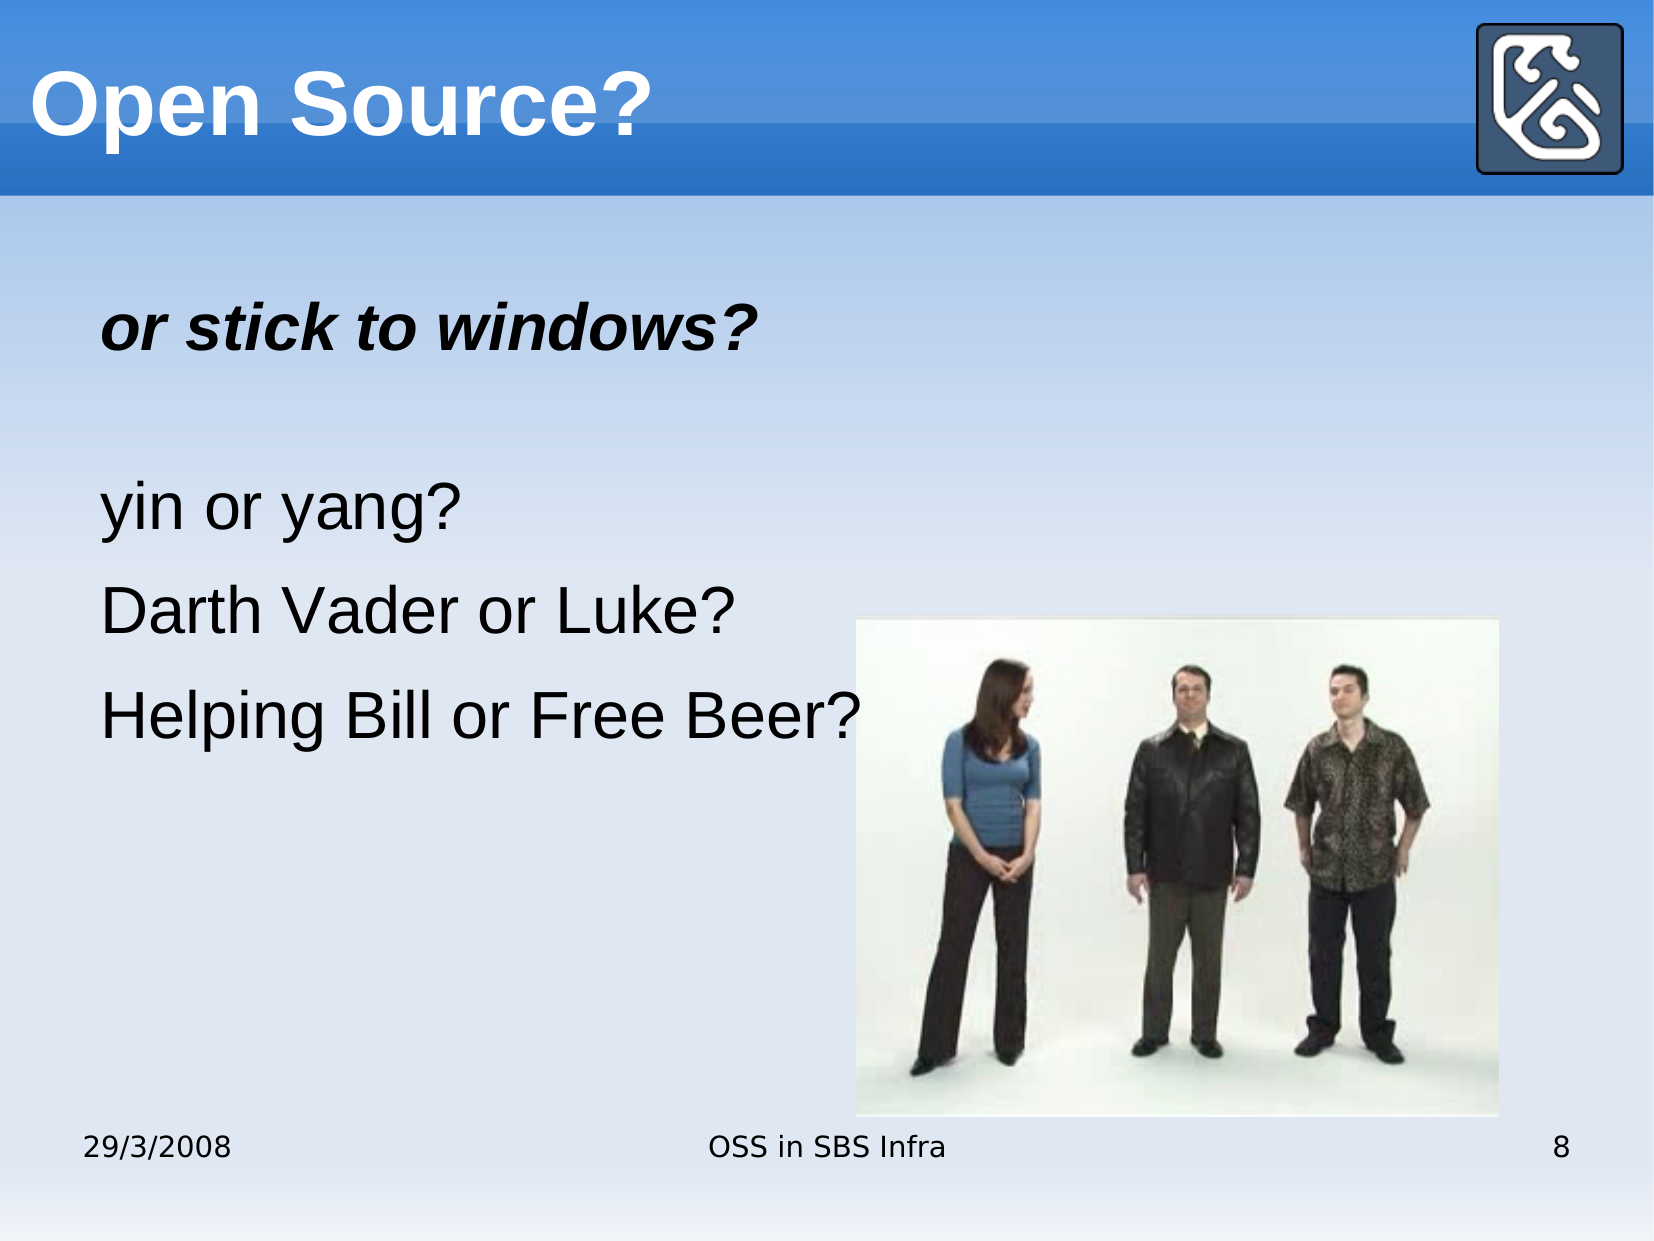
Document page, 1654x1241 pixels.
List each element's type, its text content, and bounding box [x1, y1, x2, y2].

title Open Source? [29, 7, 1388, 200]
list or stick to windows? yin or yang? Darth Vader or Luke? Helping Bill or Free Beer? [82, 290, 1571, 1094]
picture [0, 0, 1654, 1241]
